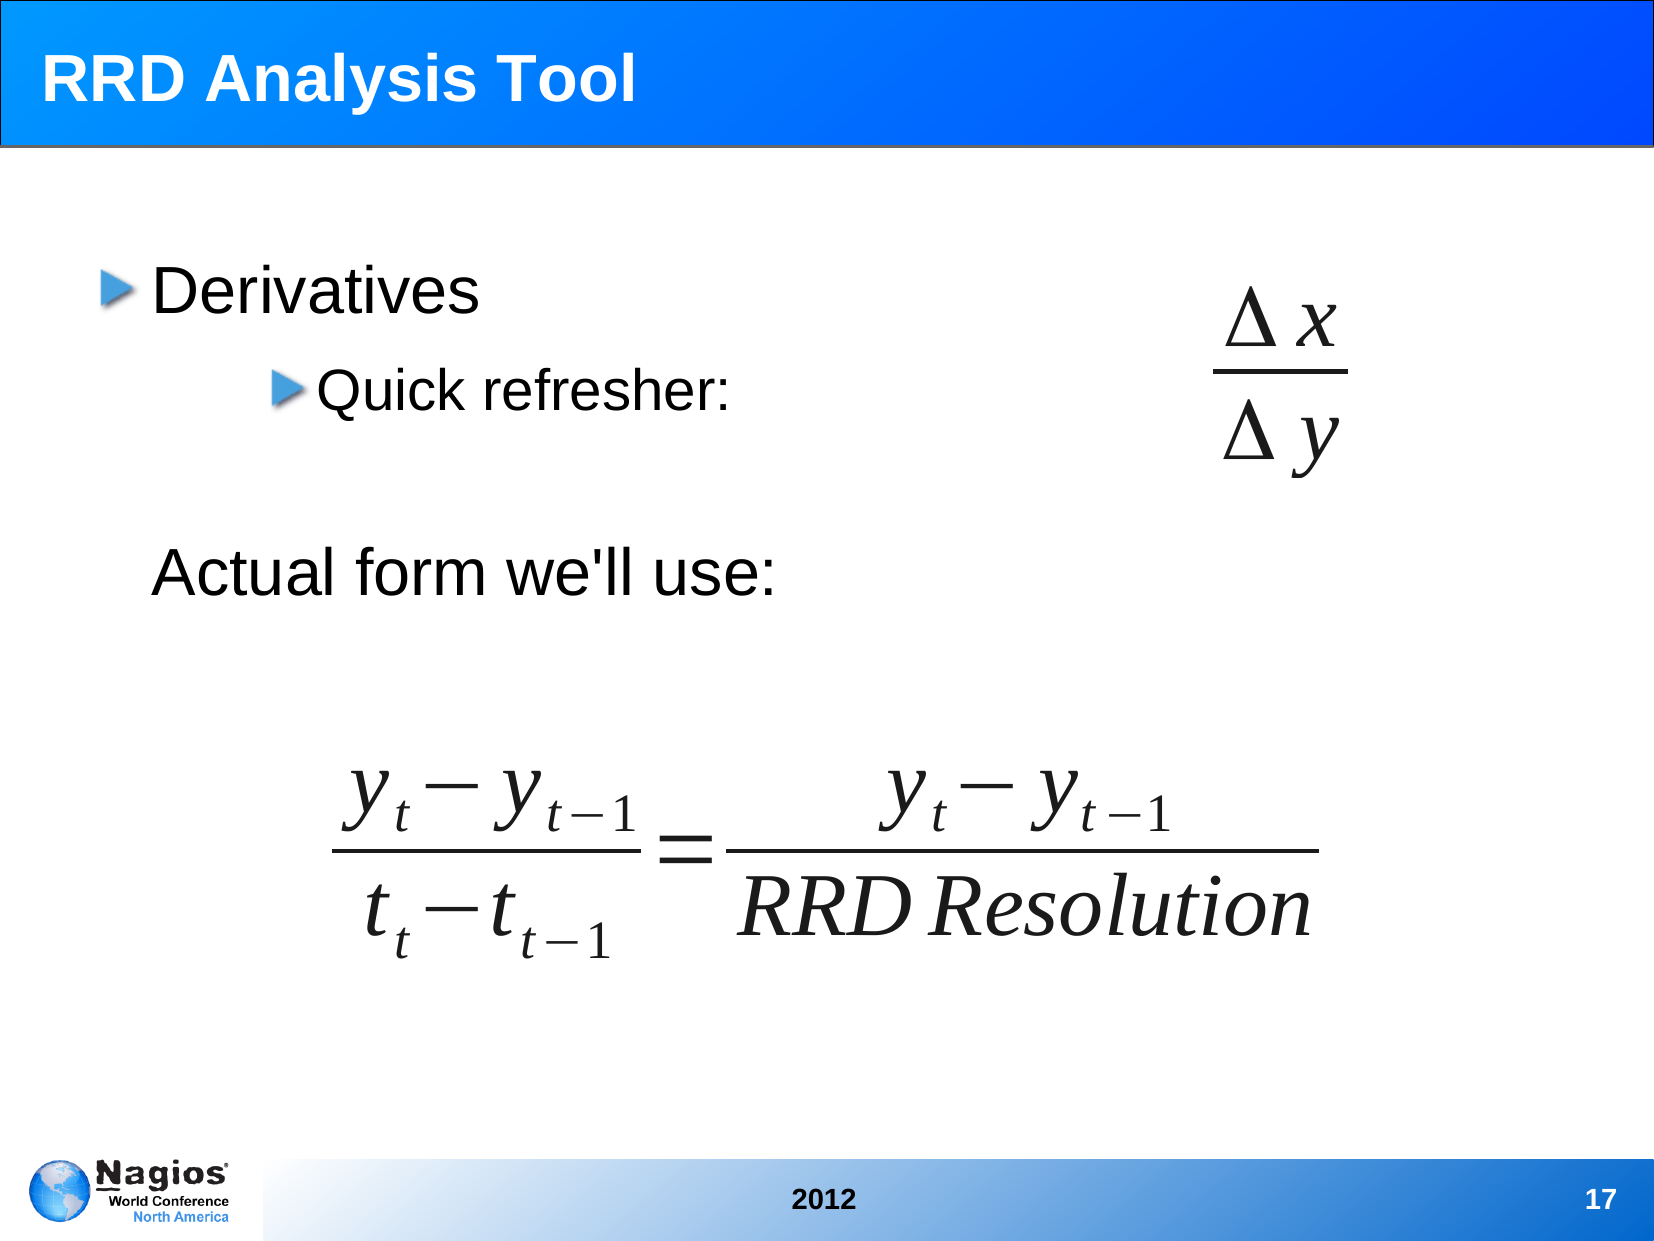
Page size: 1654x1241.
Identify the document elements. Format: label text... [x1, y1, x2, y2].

list Derivatives Quick refresher: Actual form we'll use: [80, 253, 1569, 1072]
picture [29, 1159, 229, 1235]
chart [1198, 265, 1365, 478]
title RRD Analysis Tool [41, 29, 1248, 127]
chart [318, 730, 1335, 970]
